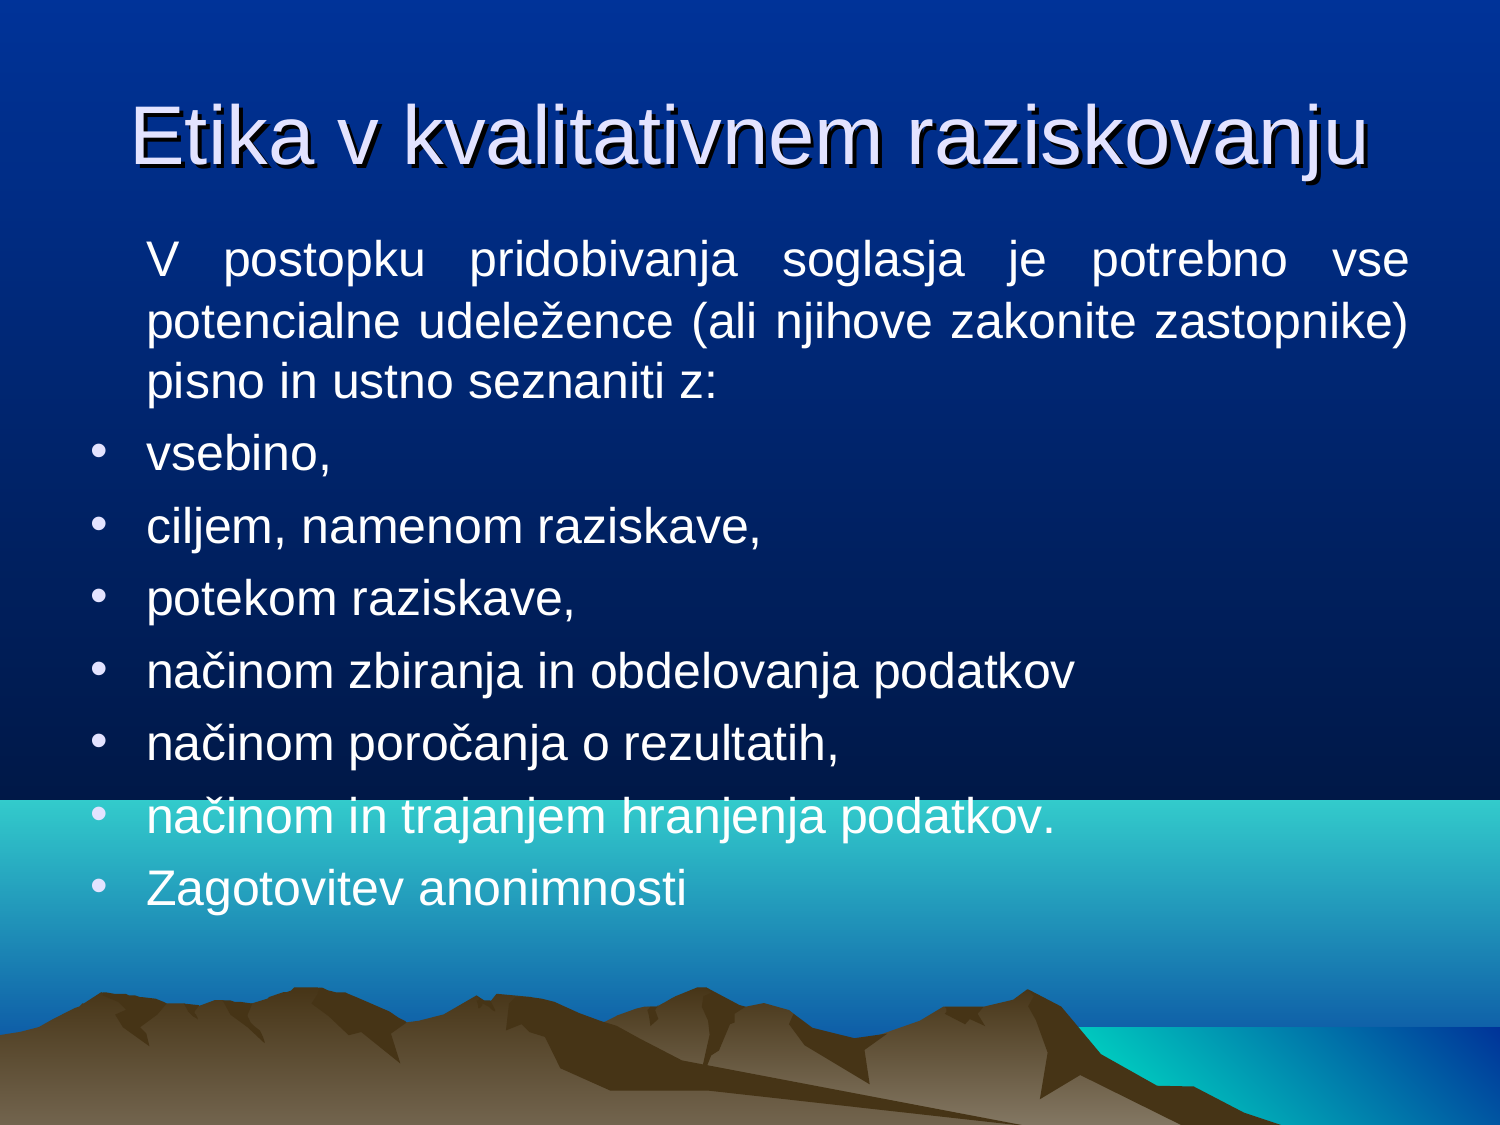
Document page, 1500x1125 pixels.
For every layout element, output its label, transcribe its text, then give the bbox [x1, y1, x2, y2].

title Etika v kvalitativnem raziskovanju [75, 37, 1426, 210]
list V postopku pridobivanja soglasja je potrebno vse potencialne udeležence (ali njihove zakonite zastopnike) pisno in ustno seznaniti z: vsebino, ciljem, namenom raziskave, potekom raziskave, načinom zbiranja in obdelovanja podatkov načinom poročanja o rezultatih, načinom in trajanjem hranjenja podatkov. Zagotovitev anonimnosti [75, 210, 1426, 1000]
